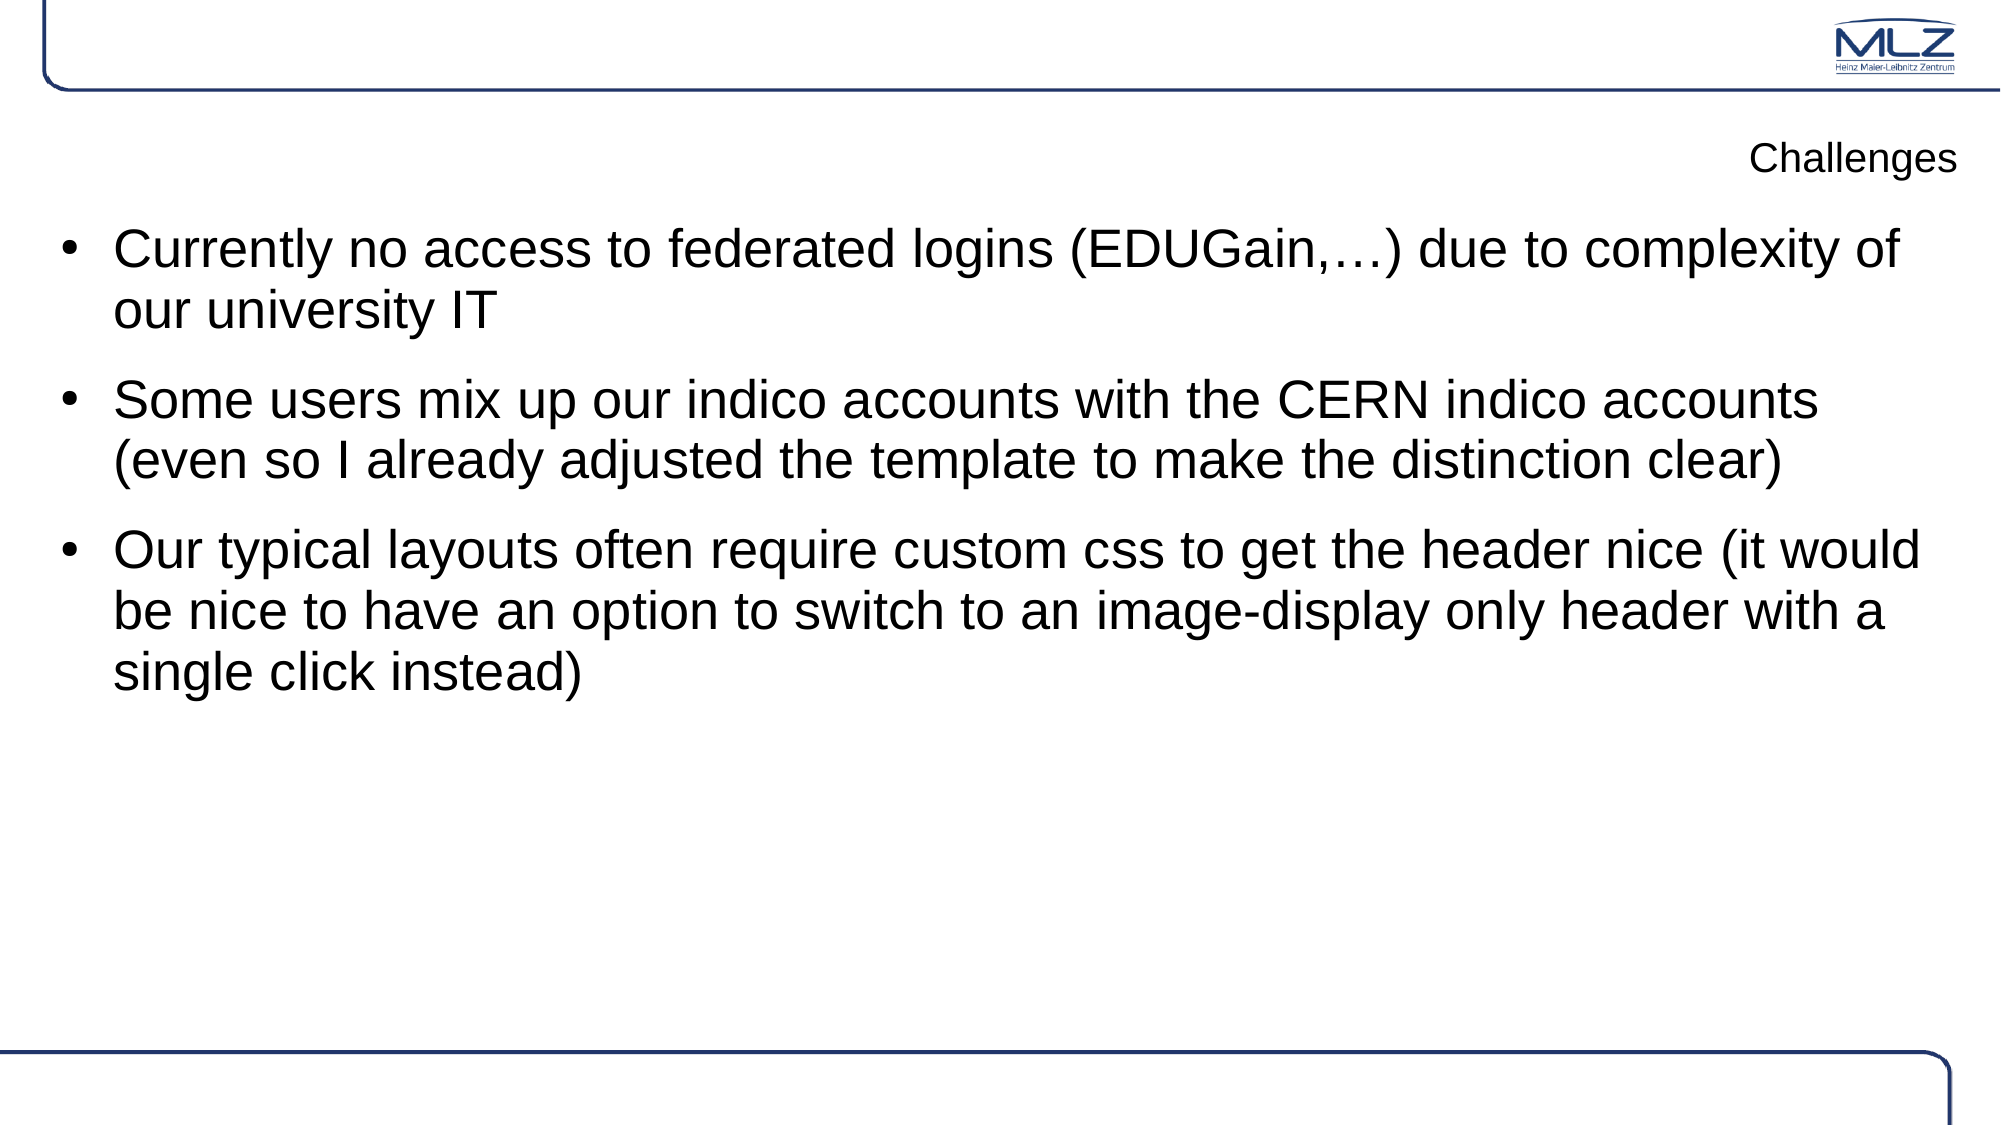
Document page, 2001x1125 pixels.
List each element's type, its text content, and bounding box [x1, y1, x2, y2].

title Challenges [42, 109, 1959, 208]
list Currently no access to federated logins (EDUGain,…) due to complexity of our university IT Some users mix up our indico accounts with the CERN indico accounts (even so I already adjusted the template to make the distinction clear) Our typical layouts often require custom css to get the header nice (it would be nice to have an option to switch to an image-display only header with a single click instead) [42, 218, 1958, 1041]
picture [42, 0, 2001, 92]
picture [0, 1050, 1953, 1125]
